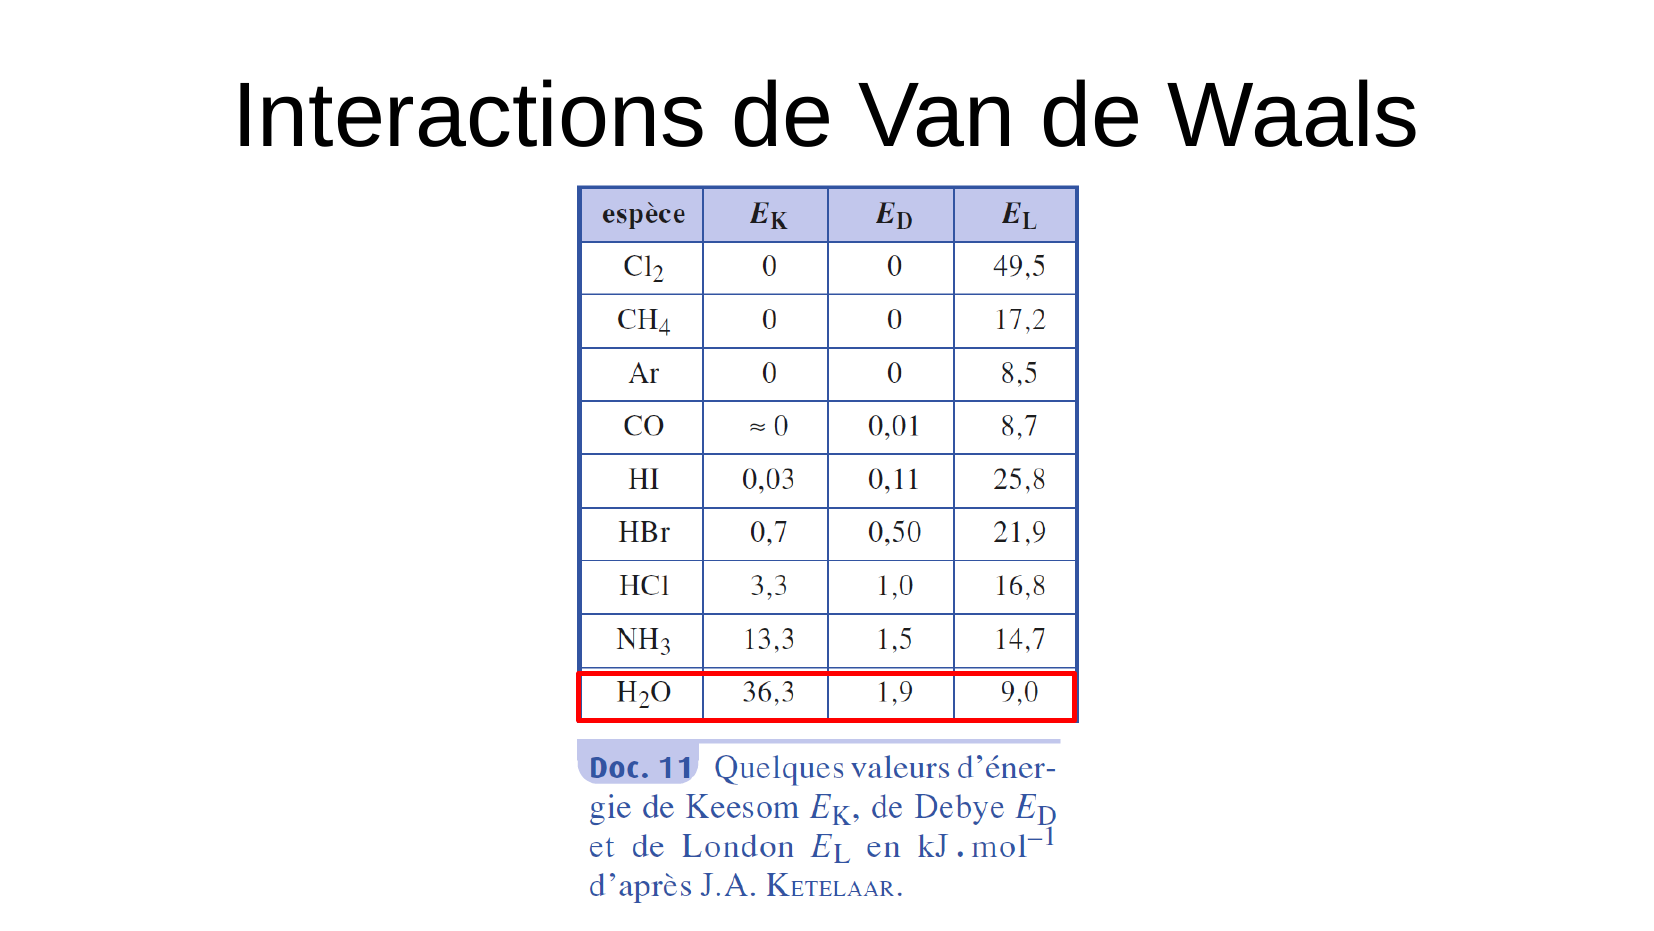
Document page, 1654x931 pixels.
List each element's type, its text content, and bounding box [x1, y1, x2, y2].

title Interactions de Van de Waals [82, 37, 1571, 193]
picture [541, 169, 1111, 910]
